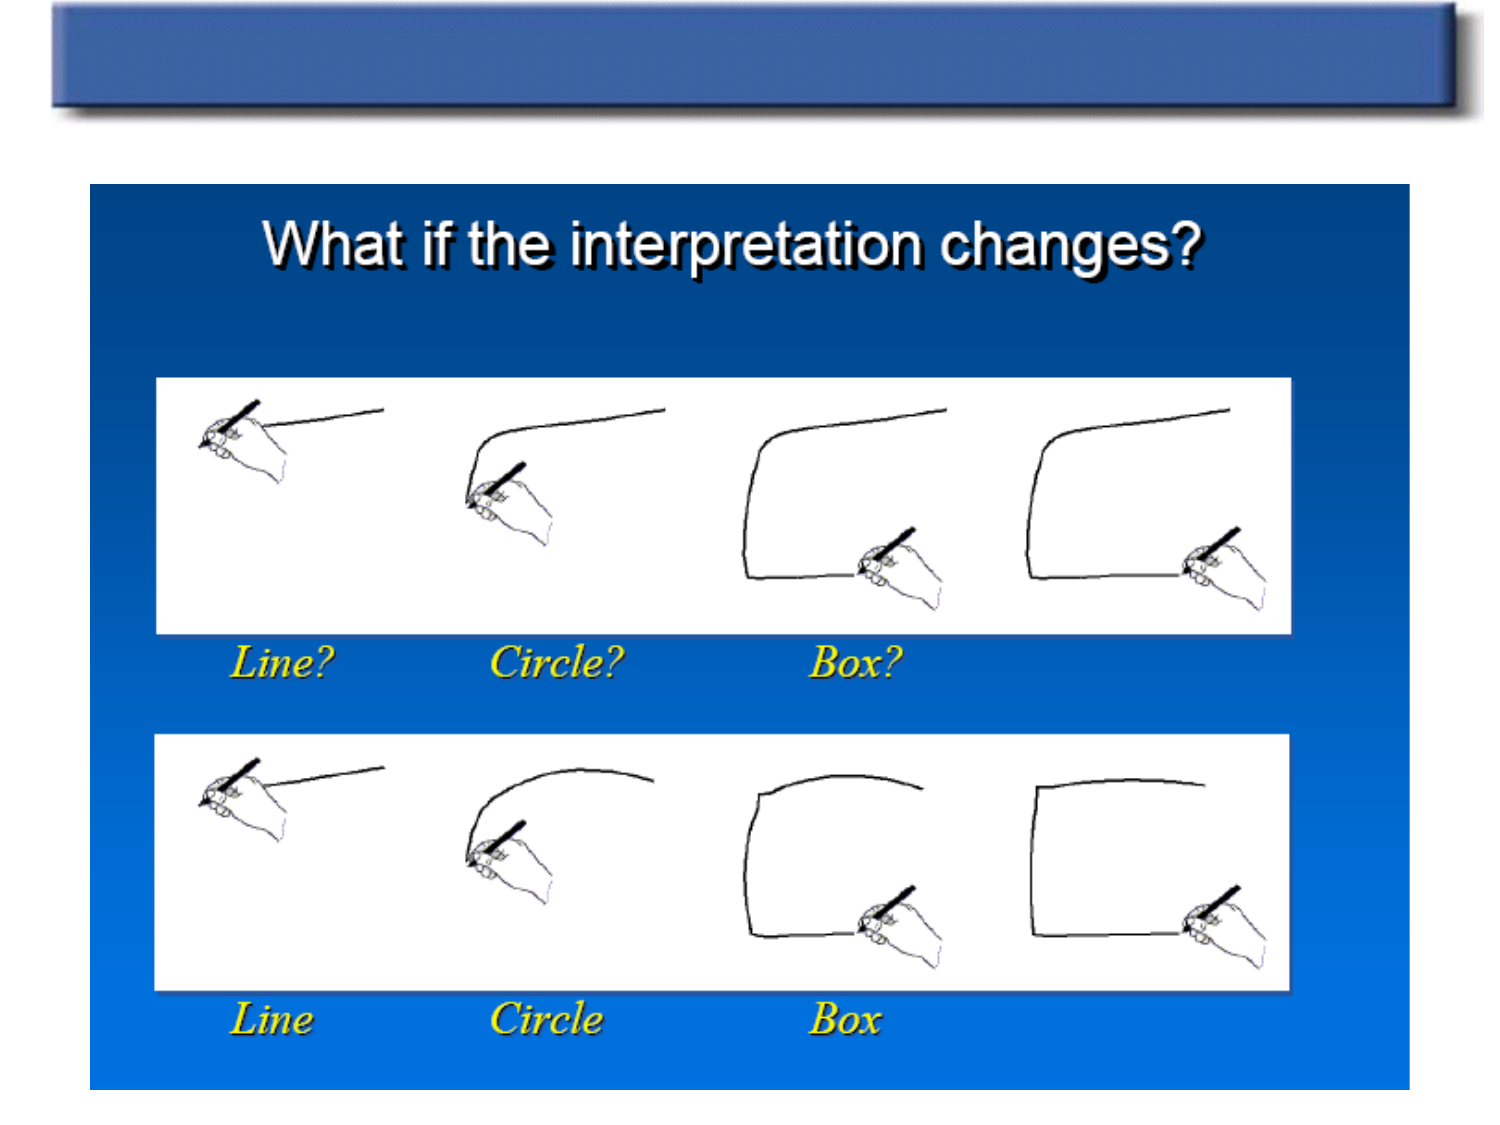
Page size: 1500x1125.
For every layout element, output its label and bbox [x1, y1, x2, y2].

picture [50, 0, 1484, 127]
picture [90, 184, 1410, 1090]
